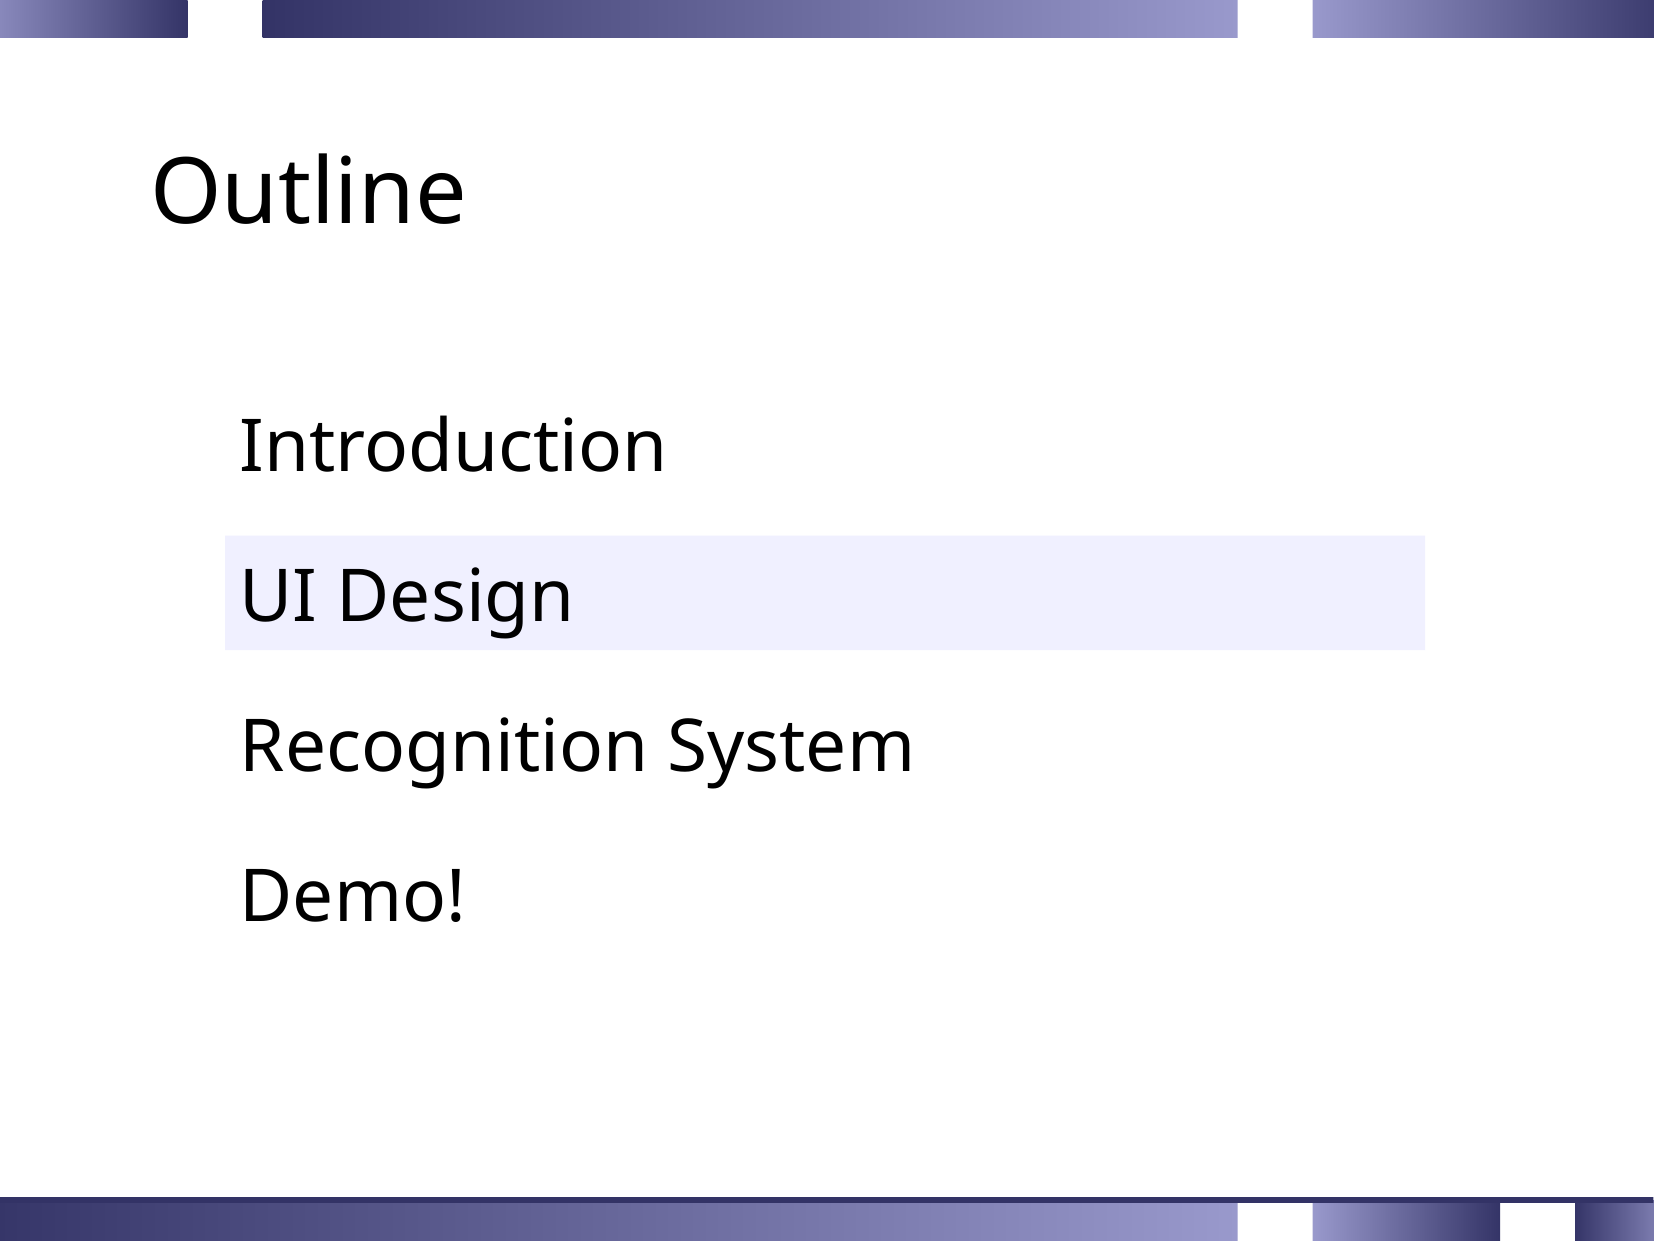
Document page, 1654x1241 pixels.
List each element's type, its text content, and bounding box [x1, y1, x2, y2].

title Outline [150, 37, 1501, 338]
text_box Demo! [225, 835, 1426, 938]
text_box [1575, 1203, 1654, 1241]
text_box [1312, 0, 1654, 38]
text_box [0, 0, 188, 38]
text_box [1312, 1203, 1501, 1241]
text_box UI Design [225, 535, 1426, 638]
text_box Recognition System [225, 685, 1426, 788]
text_box Introduction [225, 385, 1426, 488]
text_box [0, 1203, 1238, 1241]
text_box [262, 0, 1238, 37]
